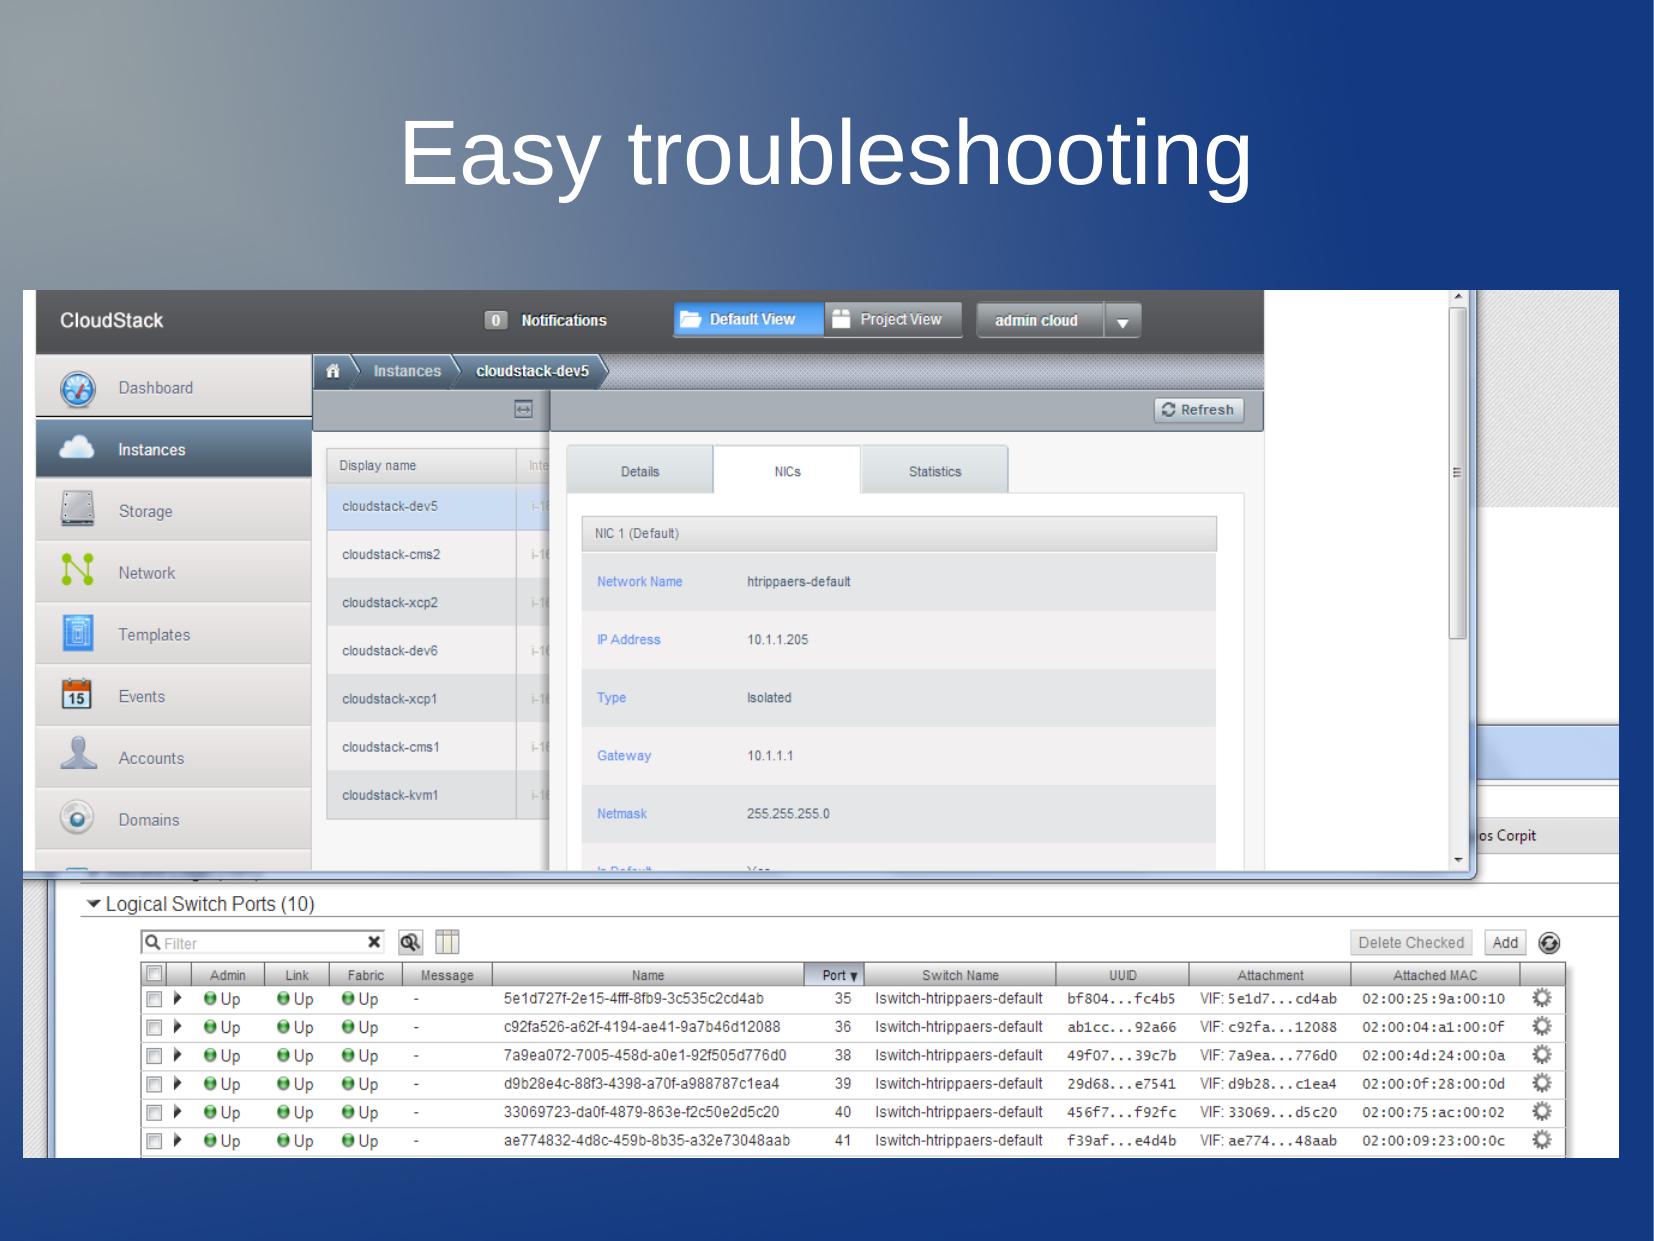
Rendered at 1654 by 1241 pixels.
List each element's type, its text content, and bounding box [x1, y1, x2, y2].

picture [0, 0, 1654, 1241]
title Easy troubleshooting [82, 49, 1571, 257]
